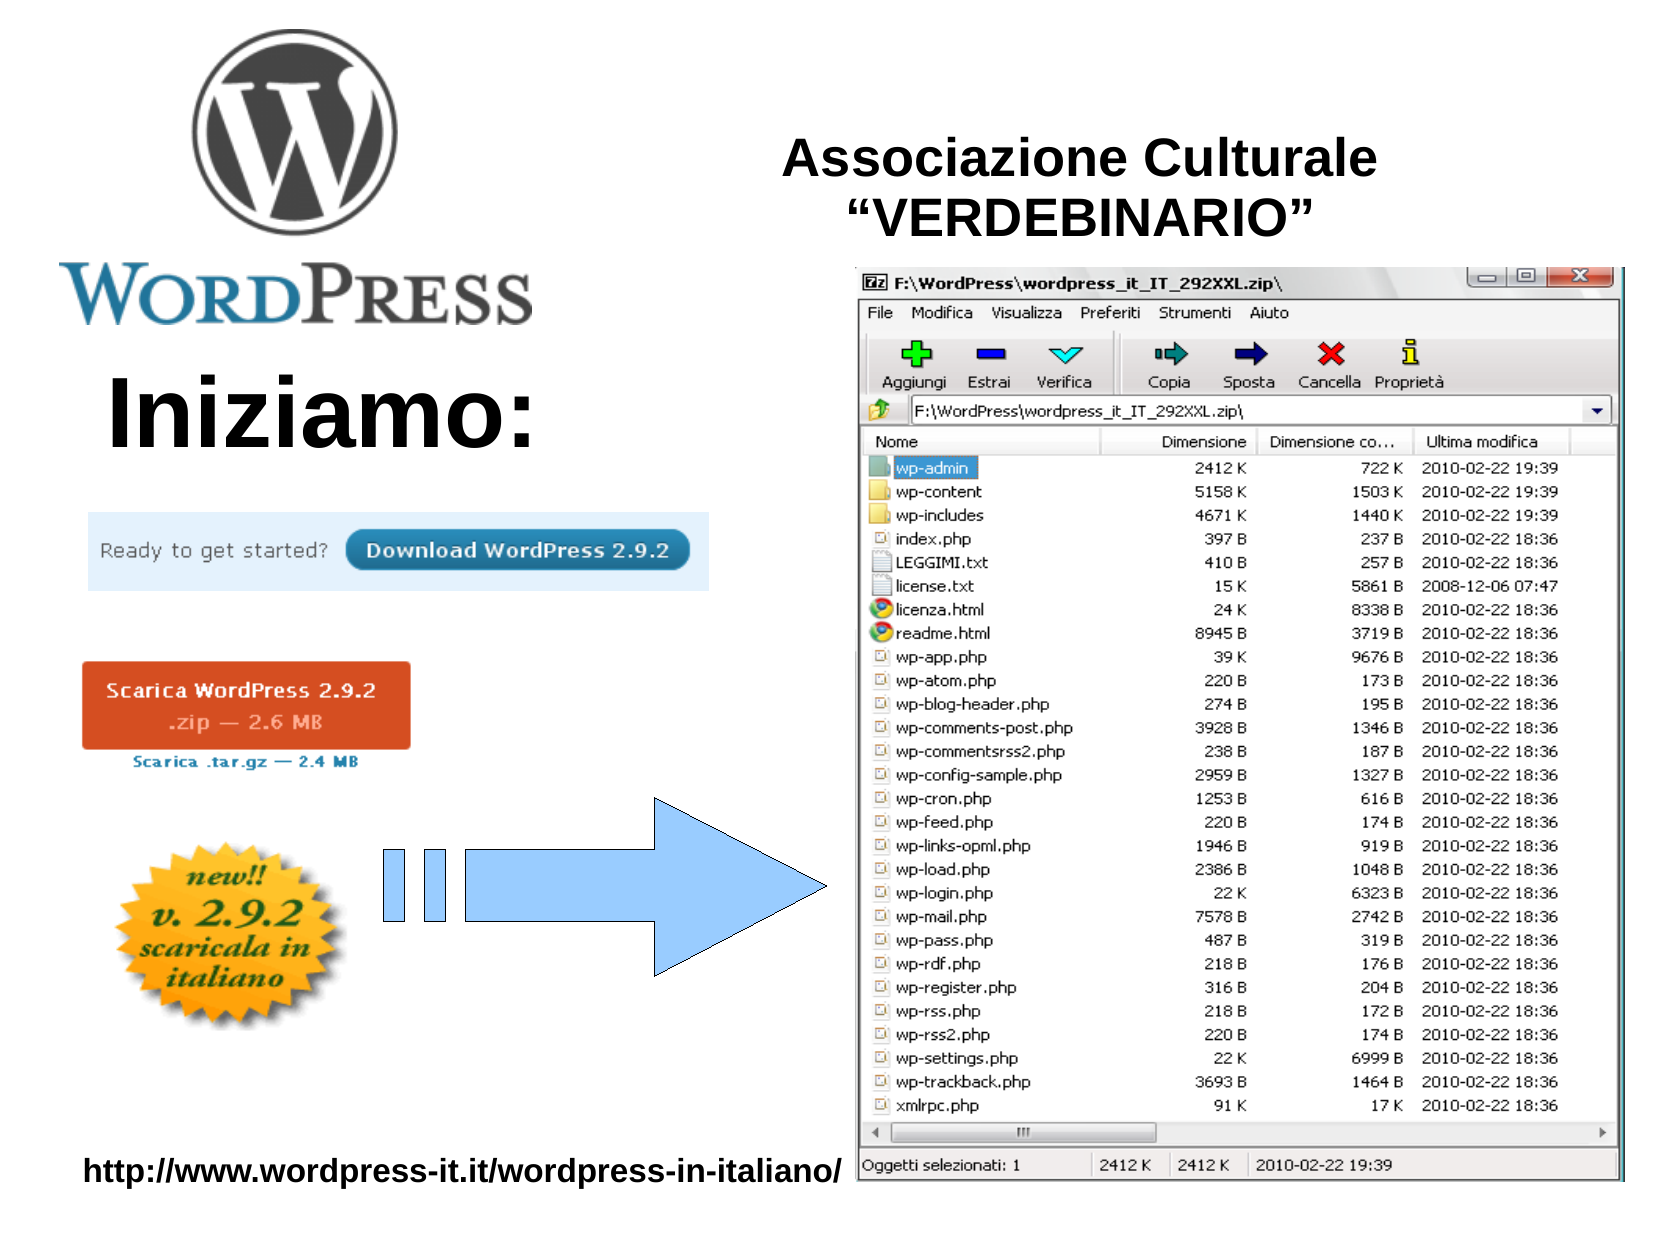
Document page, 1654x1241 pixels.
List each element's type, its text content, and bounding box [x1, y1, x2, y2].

picture [59, 29, 532, 325]
title http://www.wordpress-it.it/wordpress-in-italiano/ [82, 1122, 1063, 1221]
title Associazione Culturale “VERDEBINARIO” [590, 50, 1571, 325]
text_box [383, 849, 405, 922]
picture [855, 267, 1625, 1182]
text_box [465, 797, 827, 977]
picture [88, 831, 355, 1034]
picture [59, 649, 425, 783]
subtitle Iniziamo: [82, 354, 591, 473]
text_box [424, 849, 446, 922]
picture [88, 512, 709, 591]
